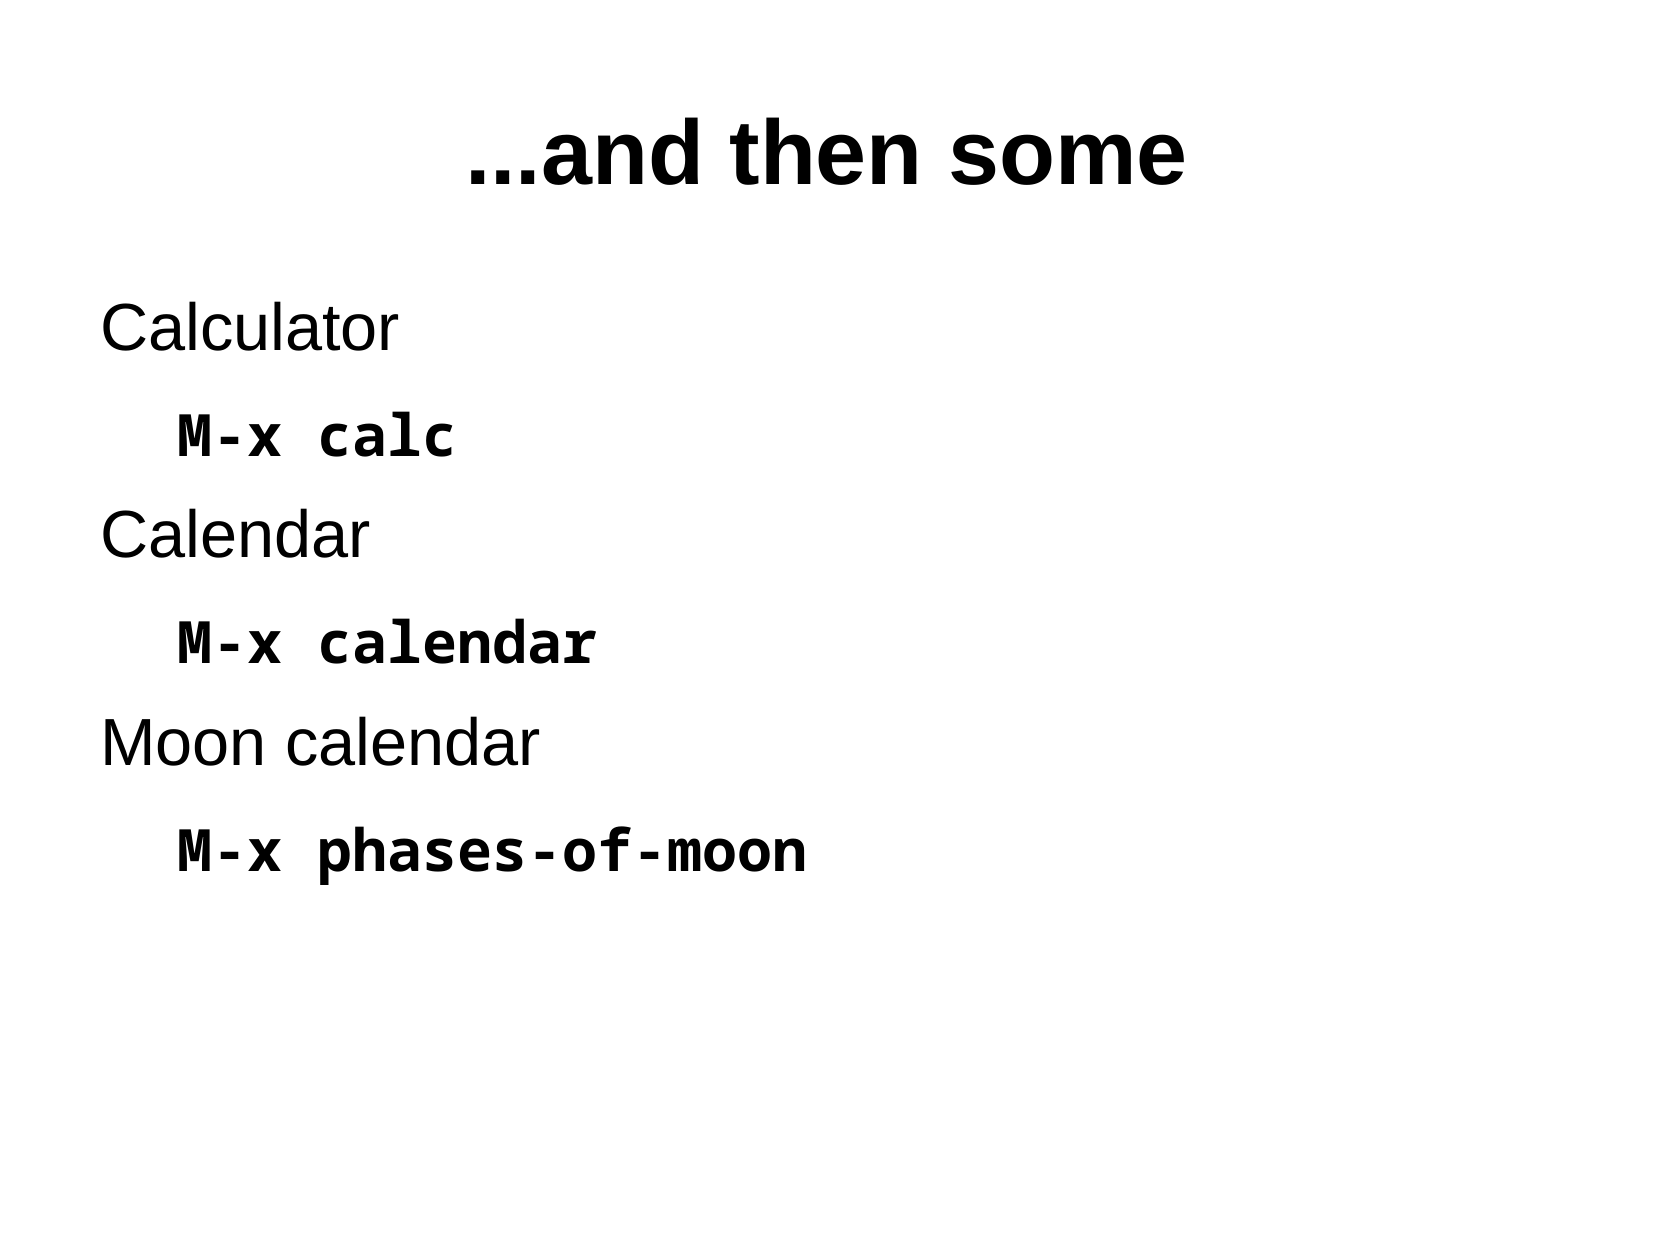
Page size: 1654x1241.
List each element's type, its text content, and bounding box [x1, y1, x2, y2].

title ...and then some [82, 56, 1571, 250]
list Calculator M-x calc Calendar M-x calendar Moon calendar M-x phases-of-moon [82, 290, 1571, 1094]
